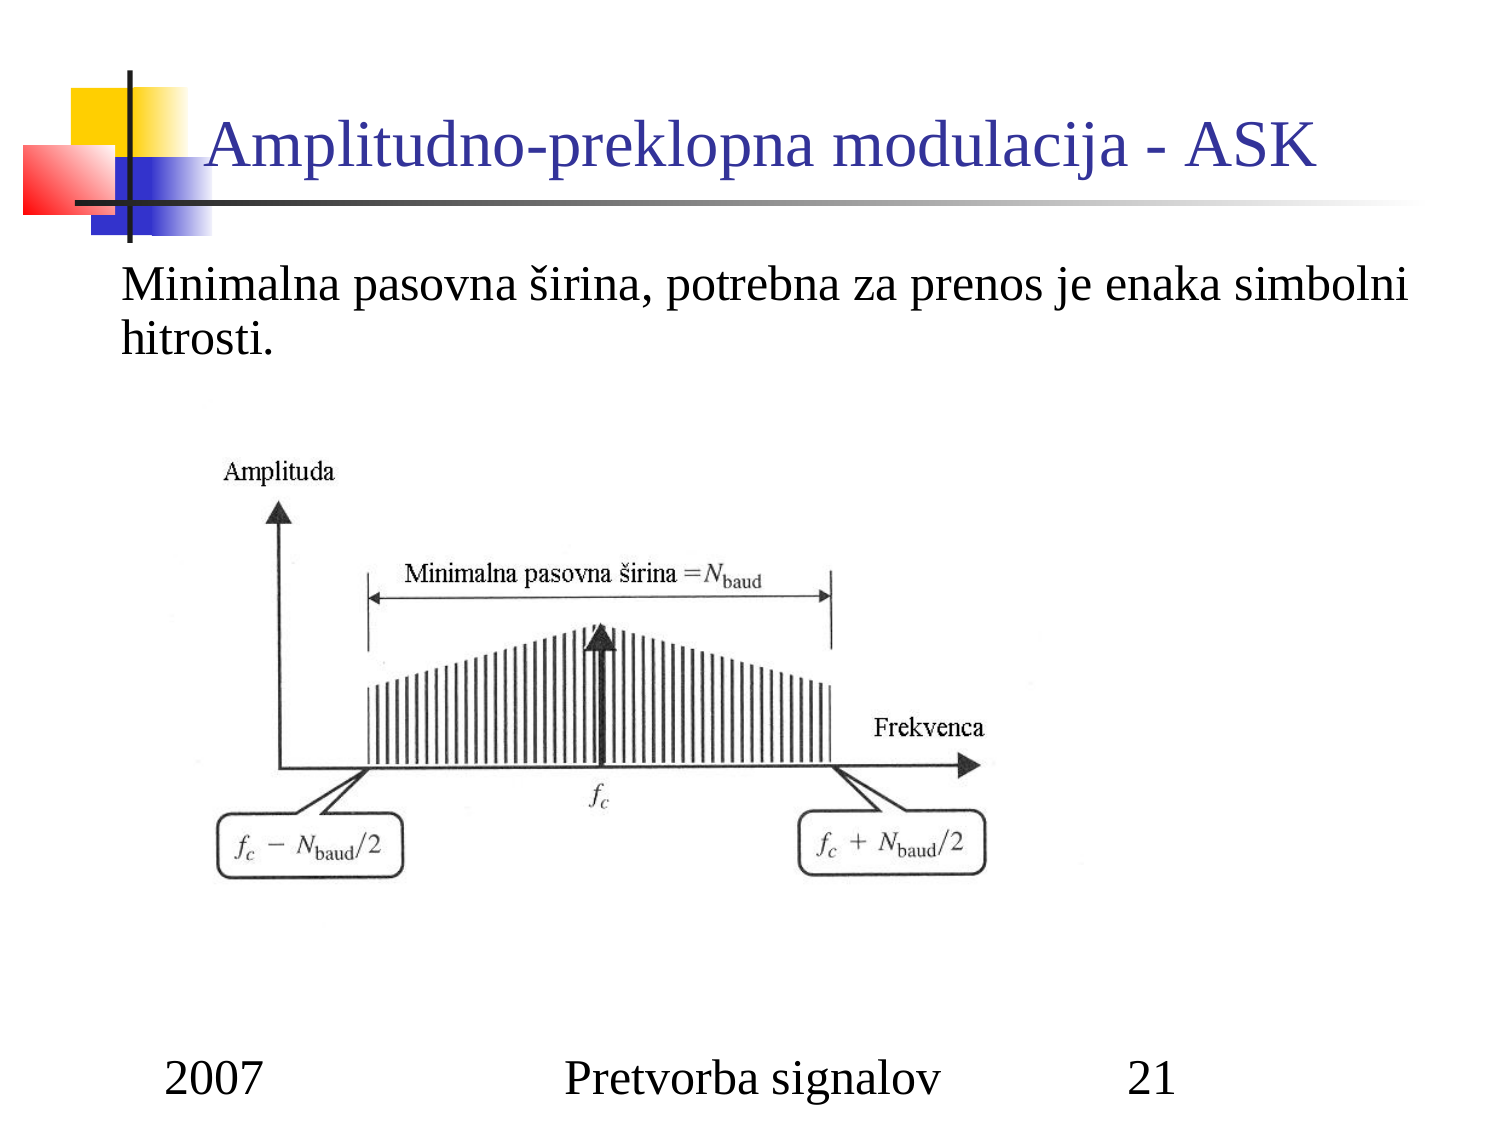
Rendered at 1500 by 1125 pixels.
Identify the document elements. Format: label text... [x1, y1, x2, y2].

picture [87, 399, 1113, 928]
title Amplitudno-preklopna modulacija - ASK [188, 92, 1468, 188]
list Minimalna pasovna širina, potrebna za prenos je enaka simbolni hitrosti. [50, 249, 1469, 376]
